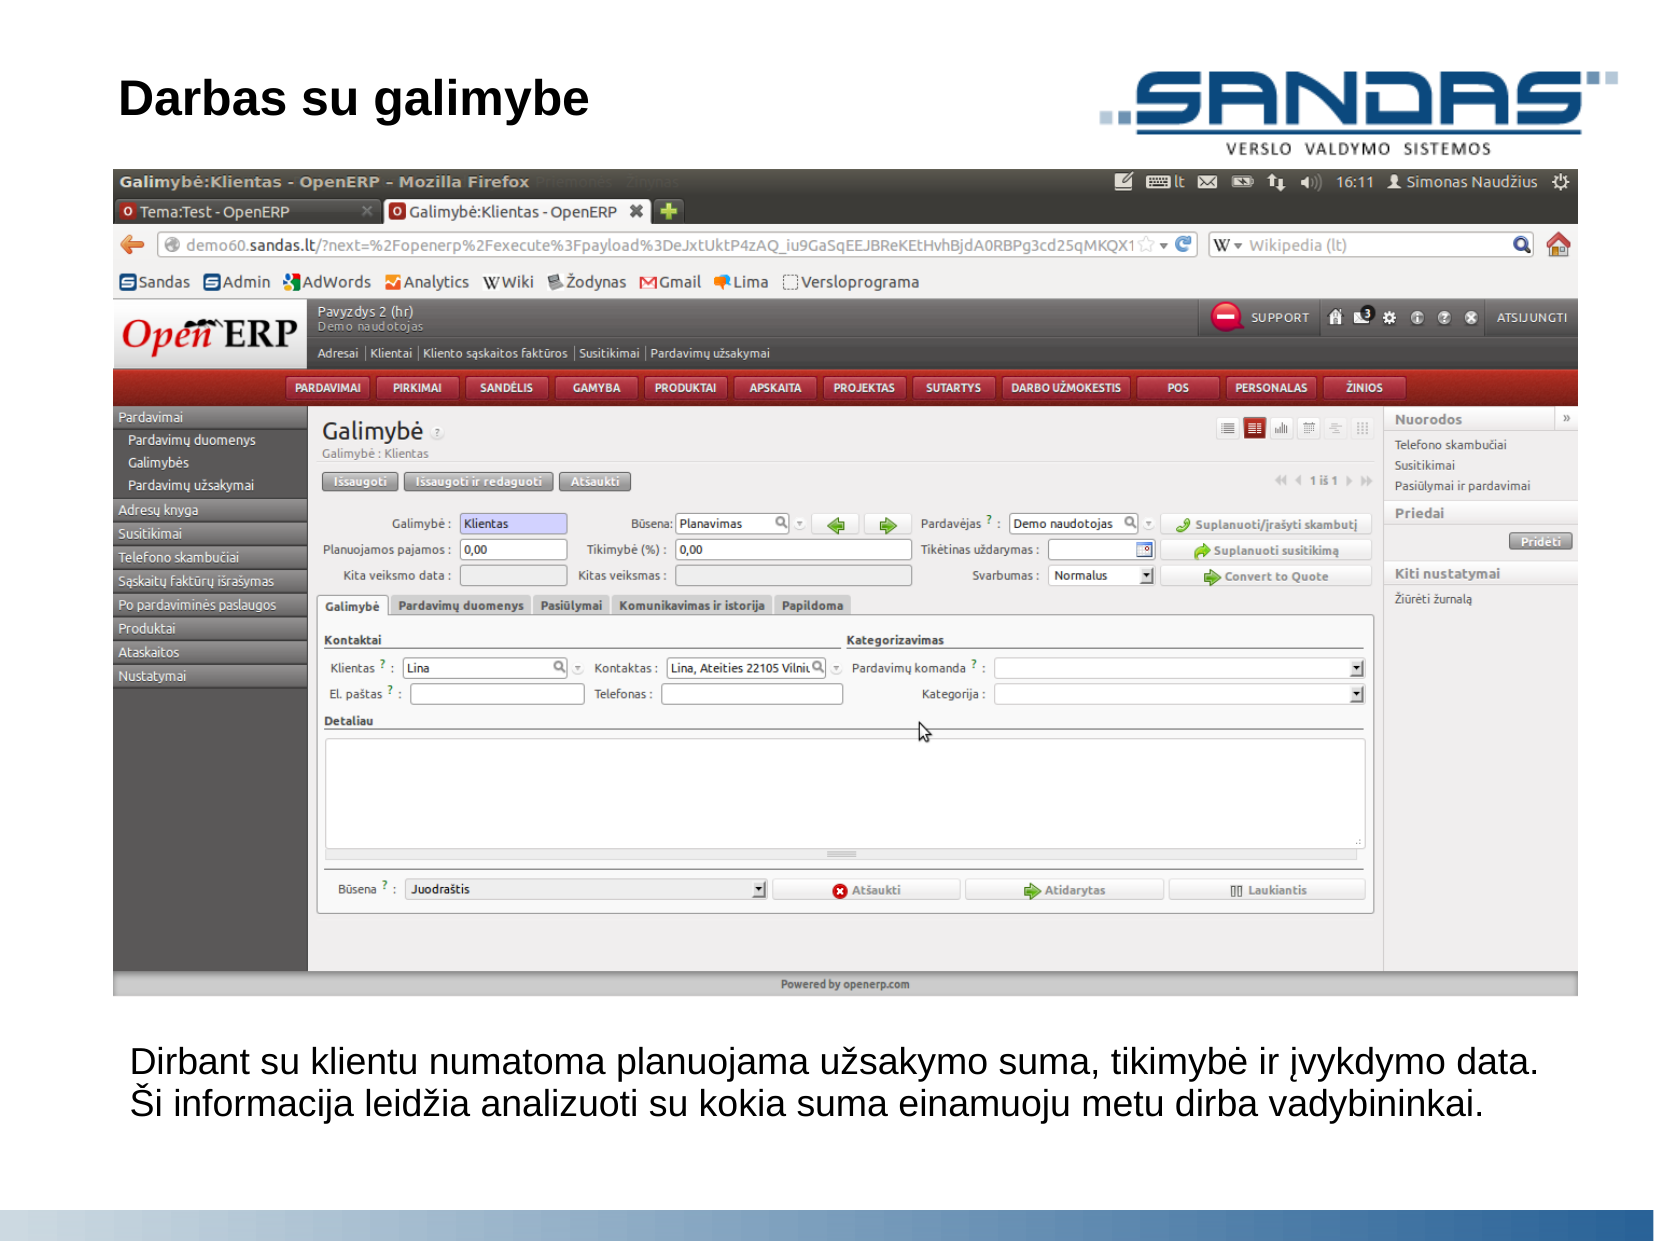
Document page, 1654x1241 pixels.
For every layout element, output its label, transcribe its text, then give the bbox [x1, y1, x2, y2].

picture [113, 9, 1626, 997]
text_box Dirbant su klientu numatoma planuojama užsakymo suma, tikimybė ir įvykdymo data. Ši informacija leidžia analizuoti su kokia suma einamuoju metu dirba vadybininkai. [114, 1033, 1566, 1133]
picture [0, 1210, 1654, 1241]
title Darbas su galimybe [118, 49, 1542, 148]
